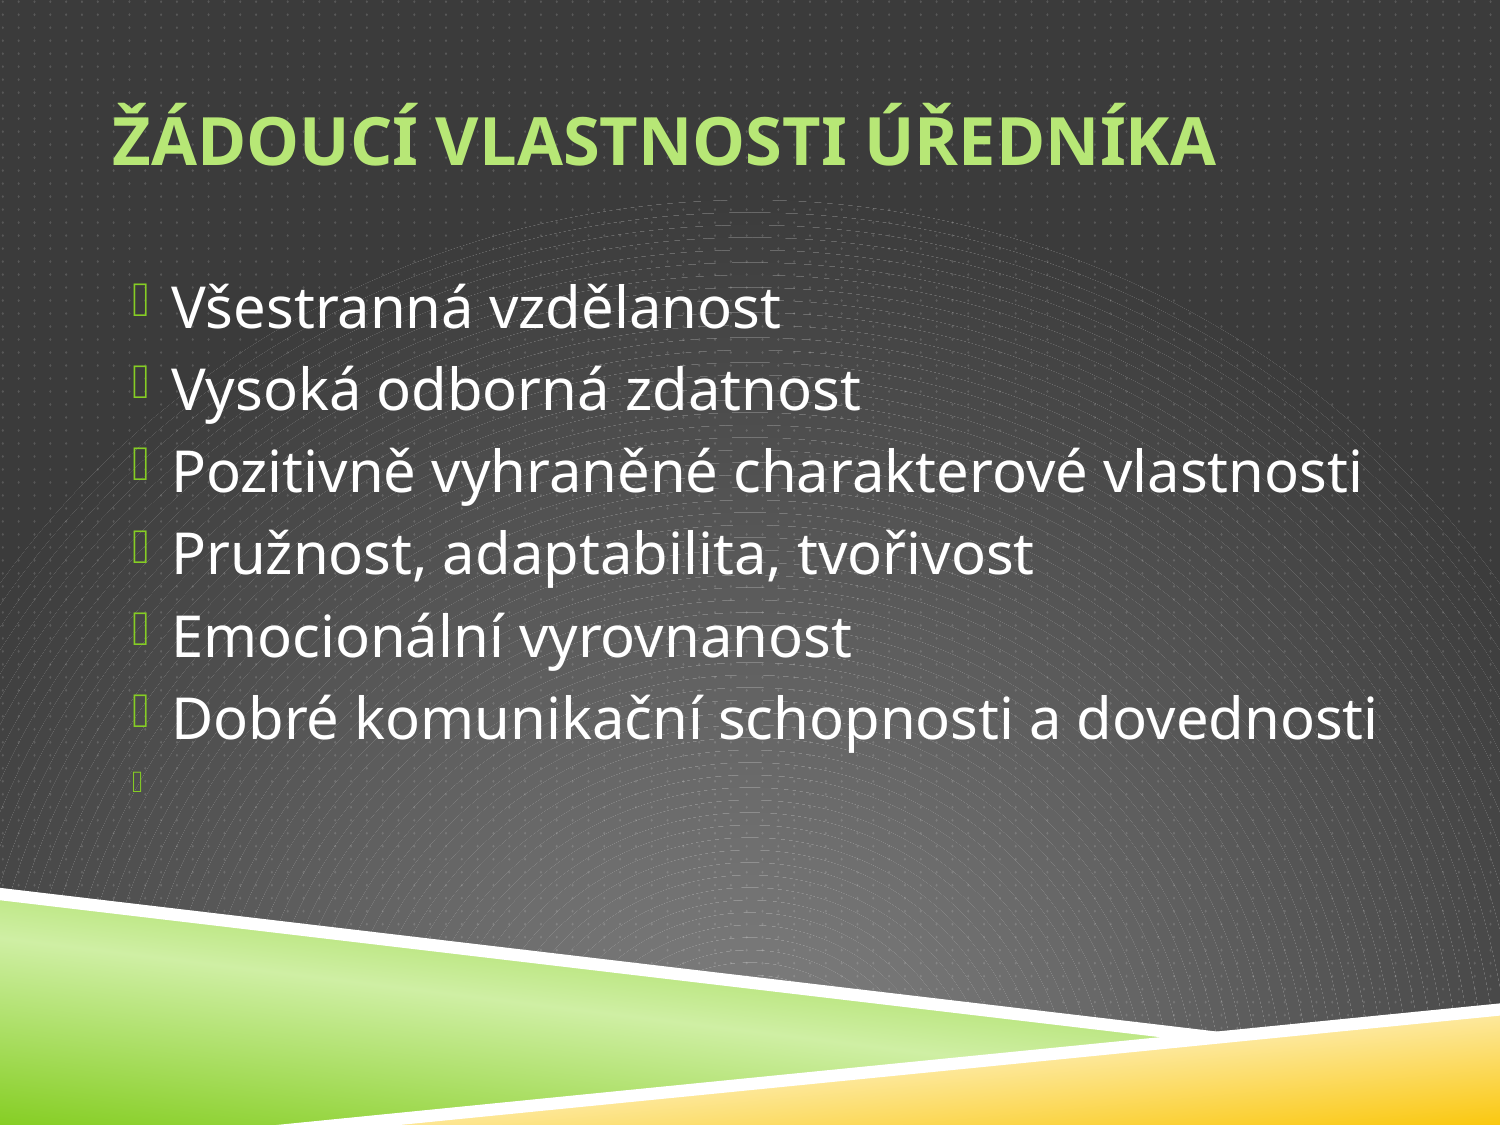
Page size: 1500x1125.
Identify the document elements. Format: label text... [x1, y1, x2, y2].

list Všestranná vzdělanost Vysoká odborná zdatnost Pozitivně vyhraněné charakterové vlastnosti Pružnost, adaptabilita, tvořivost Emocionální vyrovnanost Dobré komunikační schopnosti a dovednosti [112, 262, 1388, 876]
title ŽÁDOUCÍ VLASTNOSTI ÚŘEDNÍKA [112, 45, 1388, 233]
